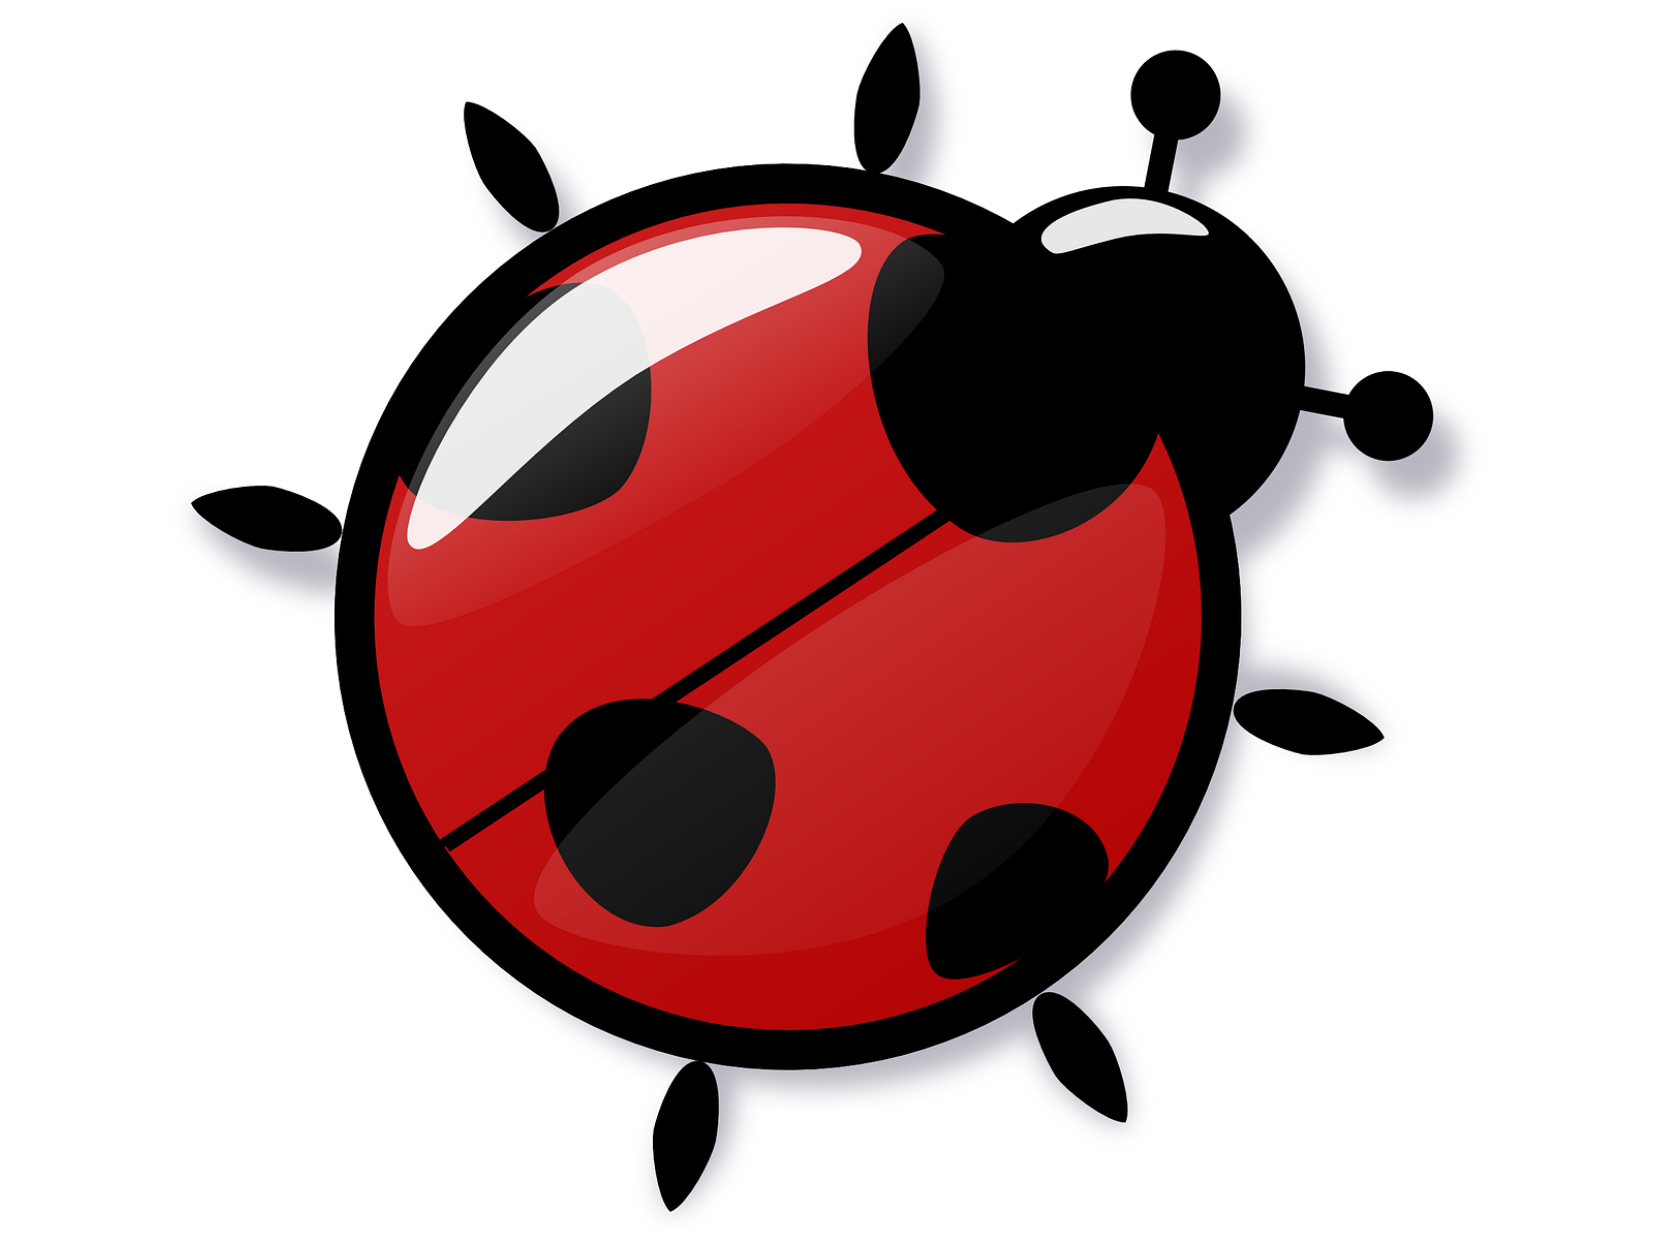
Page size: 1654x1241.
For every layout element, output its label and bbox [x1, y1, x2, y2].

picture [165, 0, 1488, 1241]
